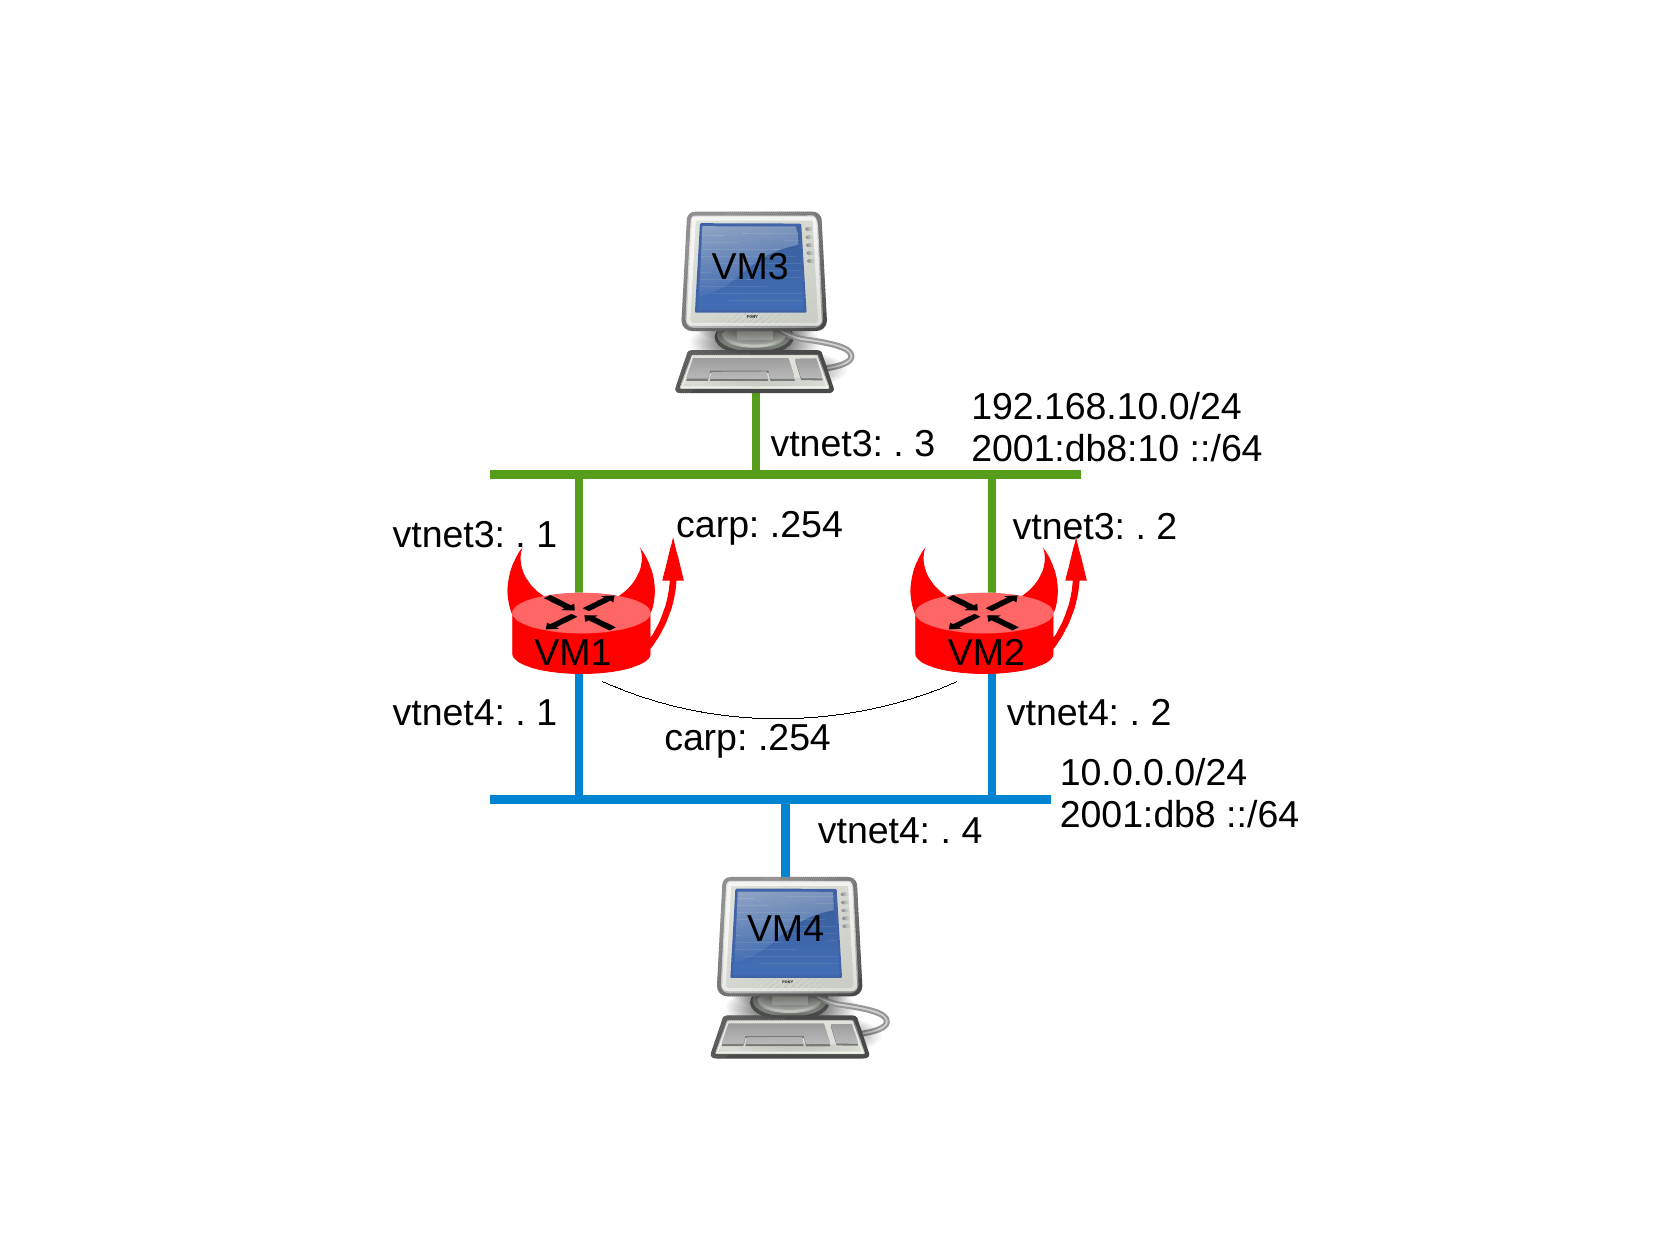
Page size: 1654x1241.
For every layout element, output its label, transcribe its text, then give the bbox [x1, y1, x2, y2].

text_box VM3 [696, 238, 810, 308]
text_box VM2 [933, 624, 1058, 682]
text_box vtnet3: . 1 [377, 506, 579, 605]
text_box carp: .254 [661, 496, 923, 553]
text_box 10.0.0.0/24 2001:db8 ::/64 [1045, 744, 1335, 852]
text_box carp: .254 [649, 708, 898, 766]
text_box vtnet3: . 2 [998, 498, 1205, 556]
text_box VM1 [519, 624, 638, 682]
picture [661, 200, 863, 402]
text_box vtnet4: . 2 [992, 683, 1193, 782]
picture [910, 535, 1087, 674]
text_box vtnet3: . 3 [755, 479, 957, 485]
text_box vtnet3: . 3 [760, 415, 956, 470]
text_box VM4 [732, 900, 851, 958]
picture [507, 535, 684, 674]
picture [696, 865, 899, 1067]
text_box vtnet4: . 1 [377, 683, 579, 782]
text_box vtnet4: . 4 [803, 802, 1004, 866]
text_box 192.168.10.0/24 2001:db8:10 ::/64 [956, 377, 1282, 477]
